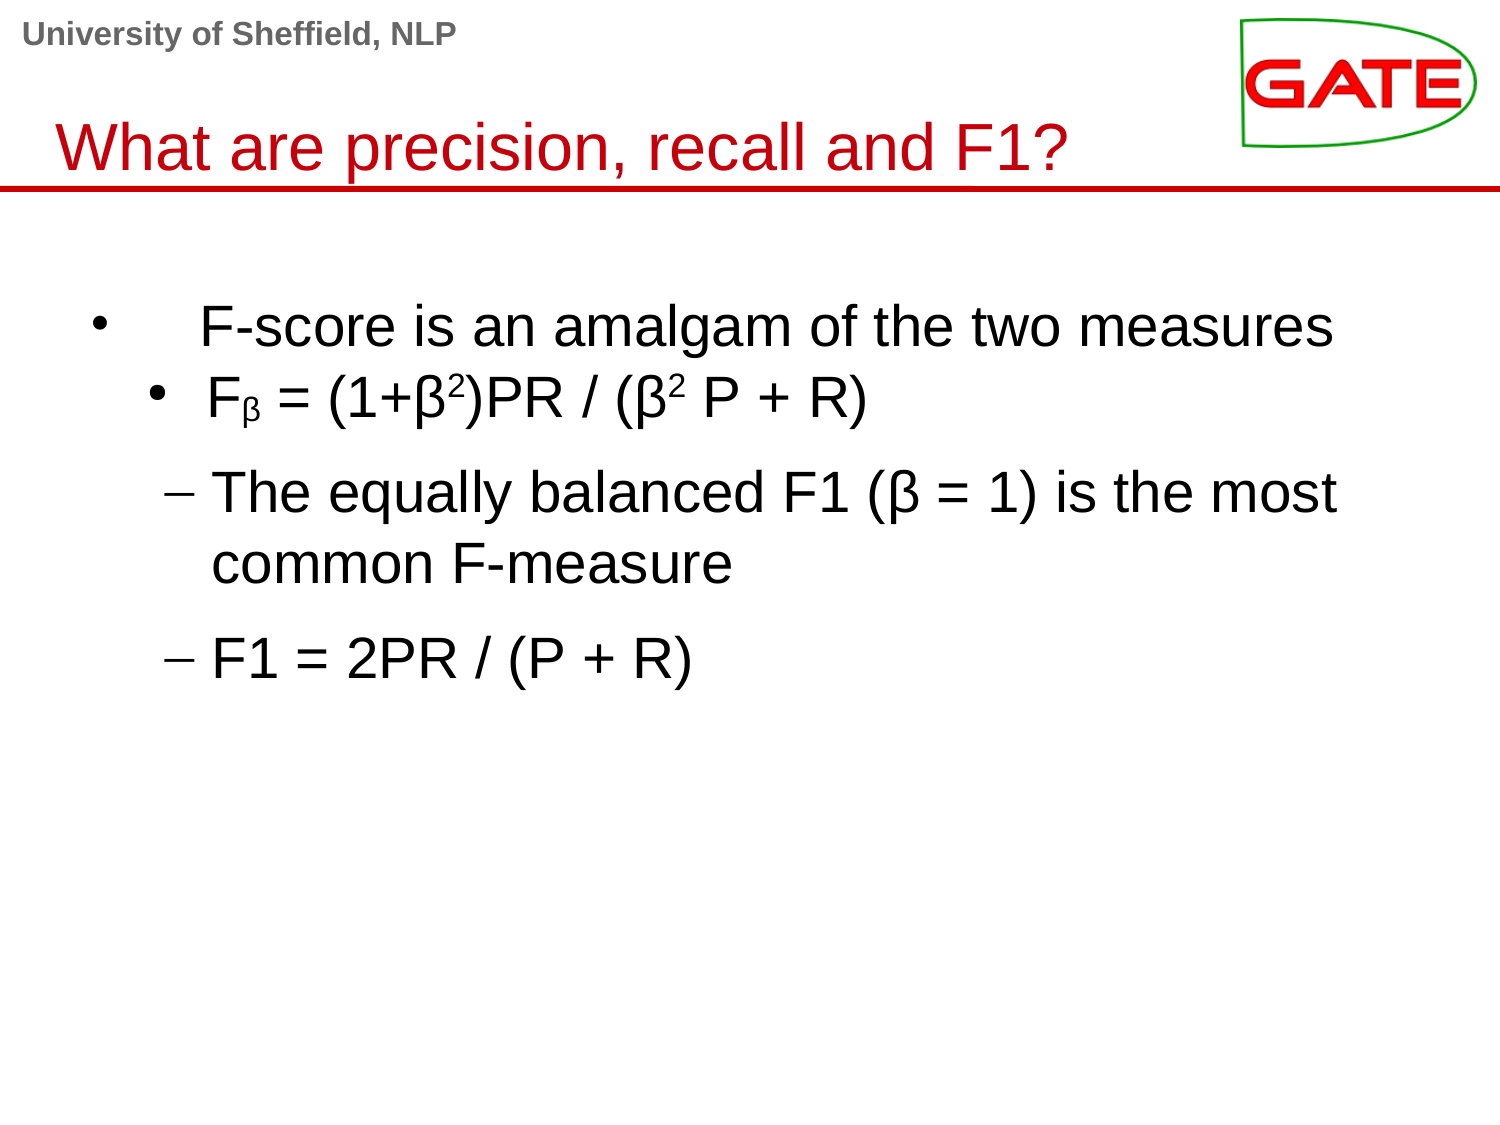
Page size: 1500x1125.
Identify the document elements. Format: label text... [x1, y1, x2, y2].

picture [1240, 18, 1477, 148]
list F-score is an amalgam of the two measures Fβ = (1+β2)PR / (β2 P + R) The equally balanced F1 (β = 1) is the most common F-measure F1 = 2PR / (P + R) [75, 279, 1425, 1022]
title What are precision, recall and F1? [41, 37, 1391, 254]
